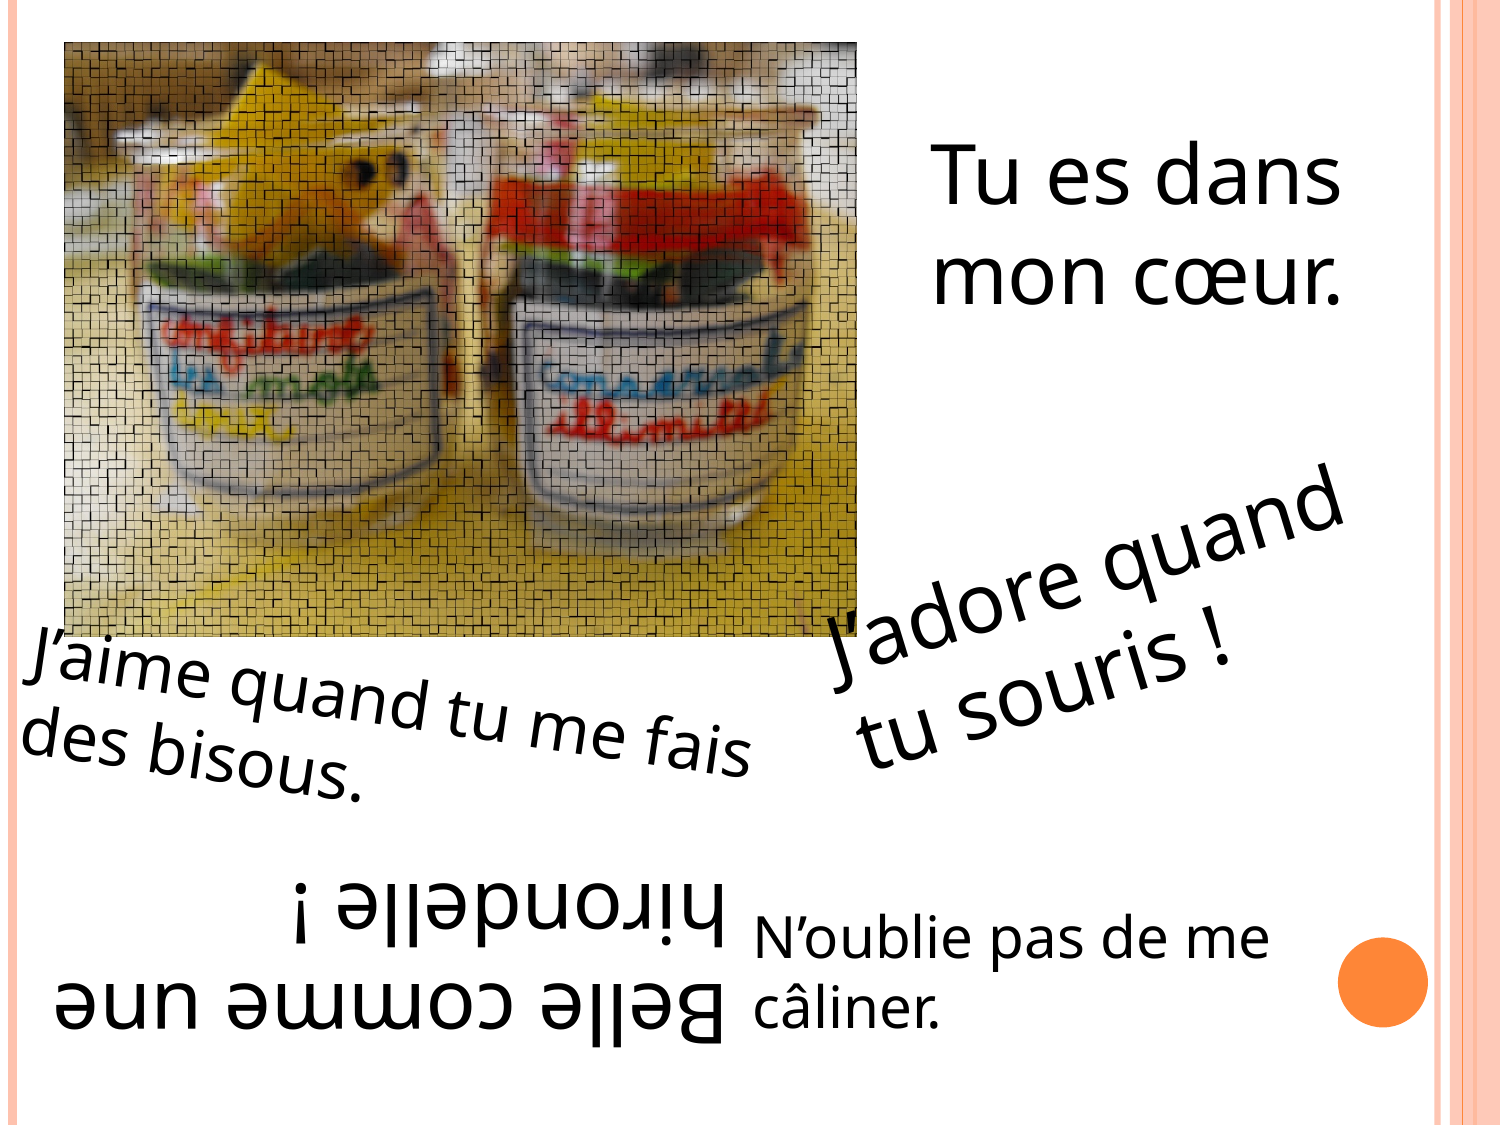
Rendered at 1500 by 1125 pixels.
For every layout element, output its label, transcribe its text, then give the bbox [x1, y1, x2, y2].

text_box Belle comme une hirondelle ! [29, 860, 745, 1075]
text_box N’oublie pas de me câliner. [738, 893, 1383, 1048]
text_box J’aime quand tu me fais des bisous. [0, 597, 849, 893]
text_box Tu es dans mon cœur. [915, 113, 1376, 329]
picture [64, 42, 857, 637]
text_box J’adore quand tu souris ! [797, 408, 1471, 802]
